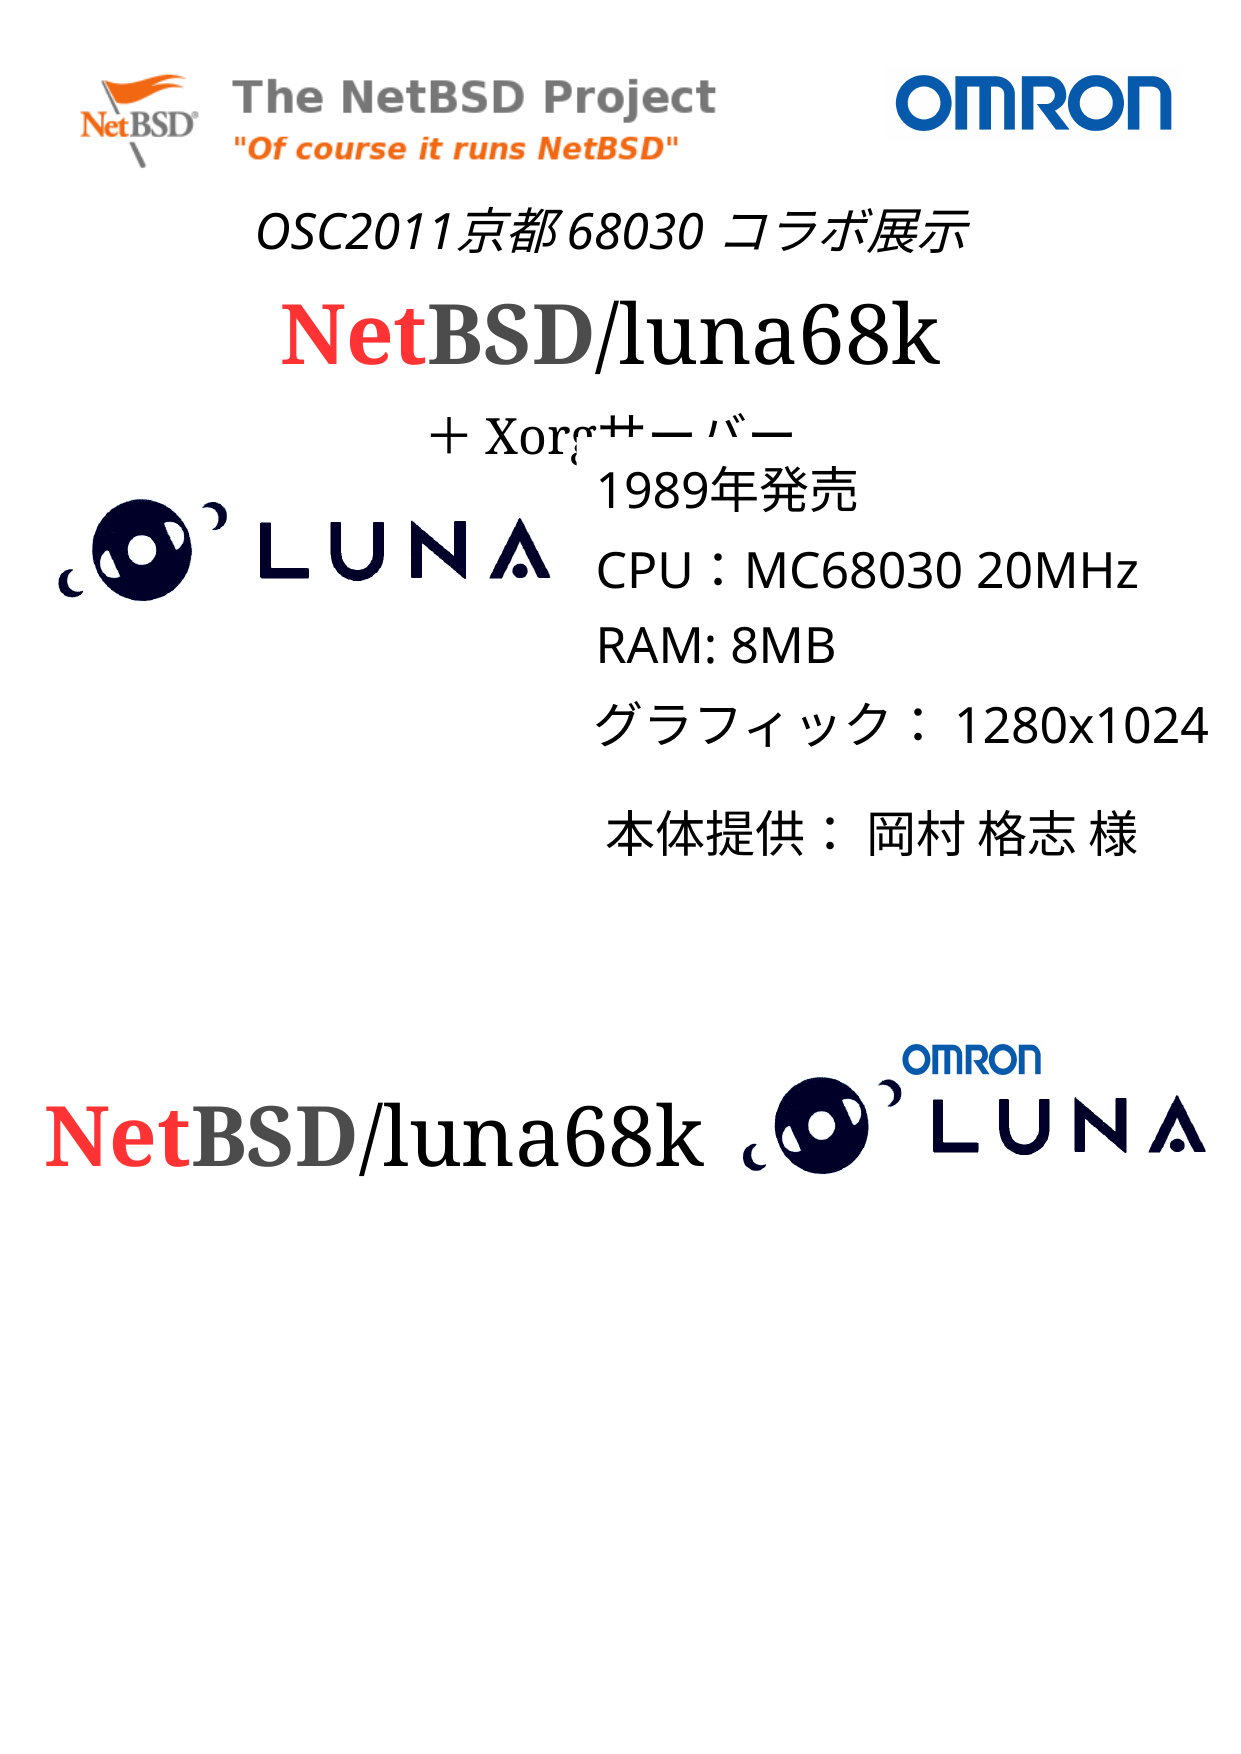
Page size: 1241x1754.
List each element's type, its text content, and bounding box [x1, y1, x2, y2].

text_box 1989年発売 CPU：MC68030 20MHz RAM: 8MB グラフィック： 1280x1024 本体提供： 岡村 格志 様 [600, 437, 1191, 761]
text_box OSC2011京都 68030 コラボ展示 NetBSD/luna68k ＋ Xorgサーバー [69, 184, 1152, 443]
text_box NetBSD/luna68k [29, 1070, 768, 1180]
picture [53, 496, 556, 605]
picture [59, 58, 751, 185]
picture [885, 66, 1182, 140]
picture [738, 1039, 1211, 1177]
